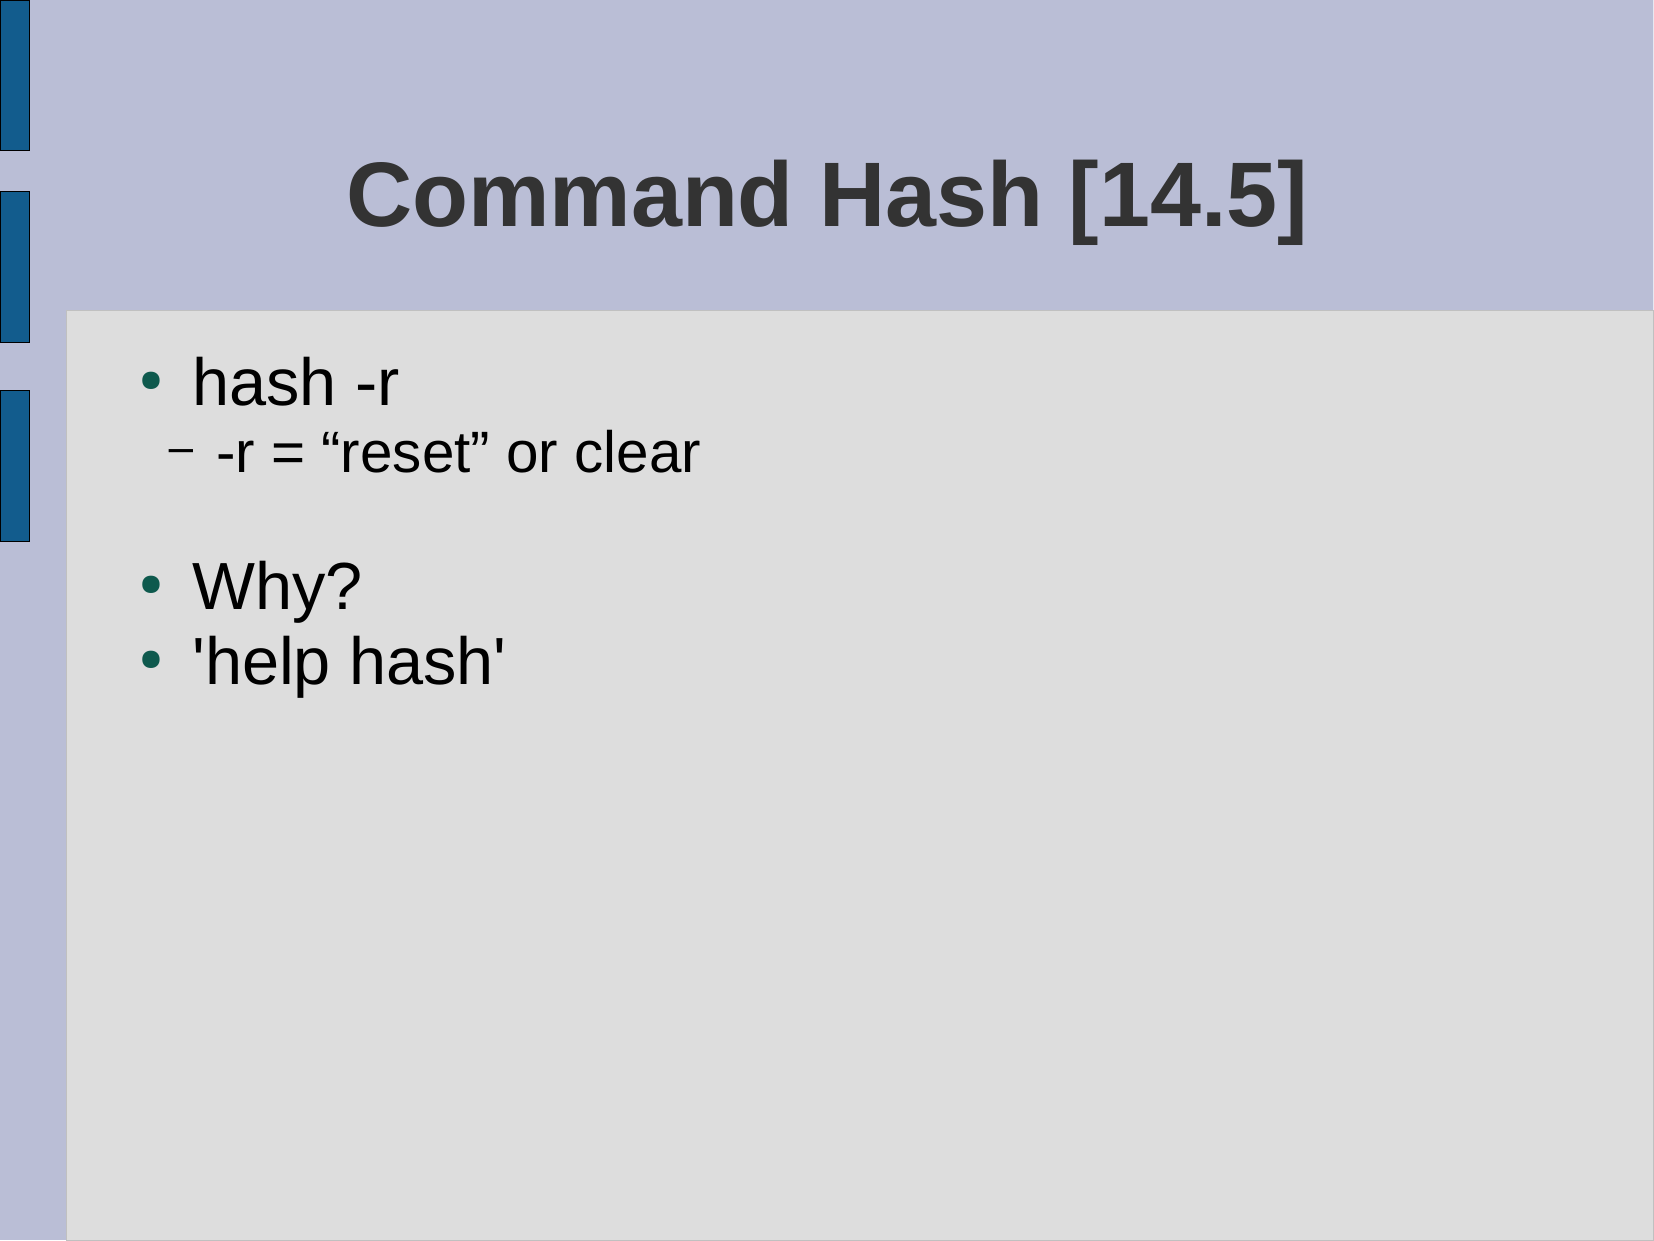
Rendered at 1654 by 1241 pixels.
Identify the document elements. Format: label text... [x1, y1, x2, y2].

title Command Hash [14.5] [121, 98, 1534, 291]
list hash -r -r = “reset” or clear Why? 'help hash' [121, 344, 1534, 1149]
